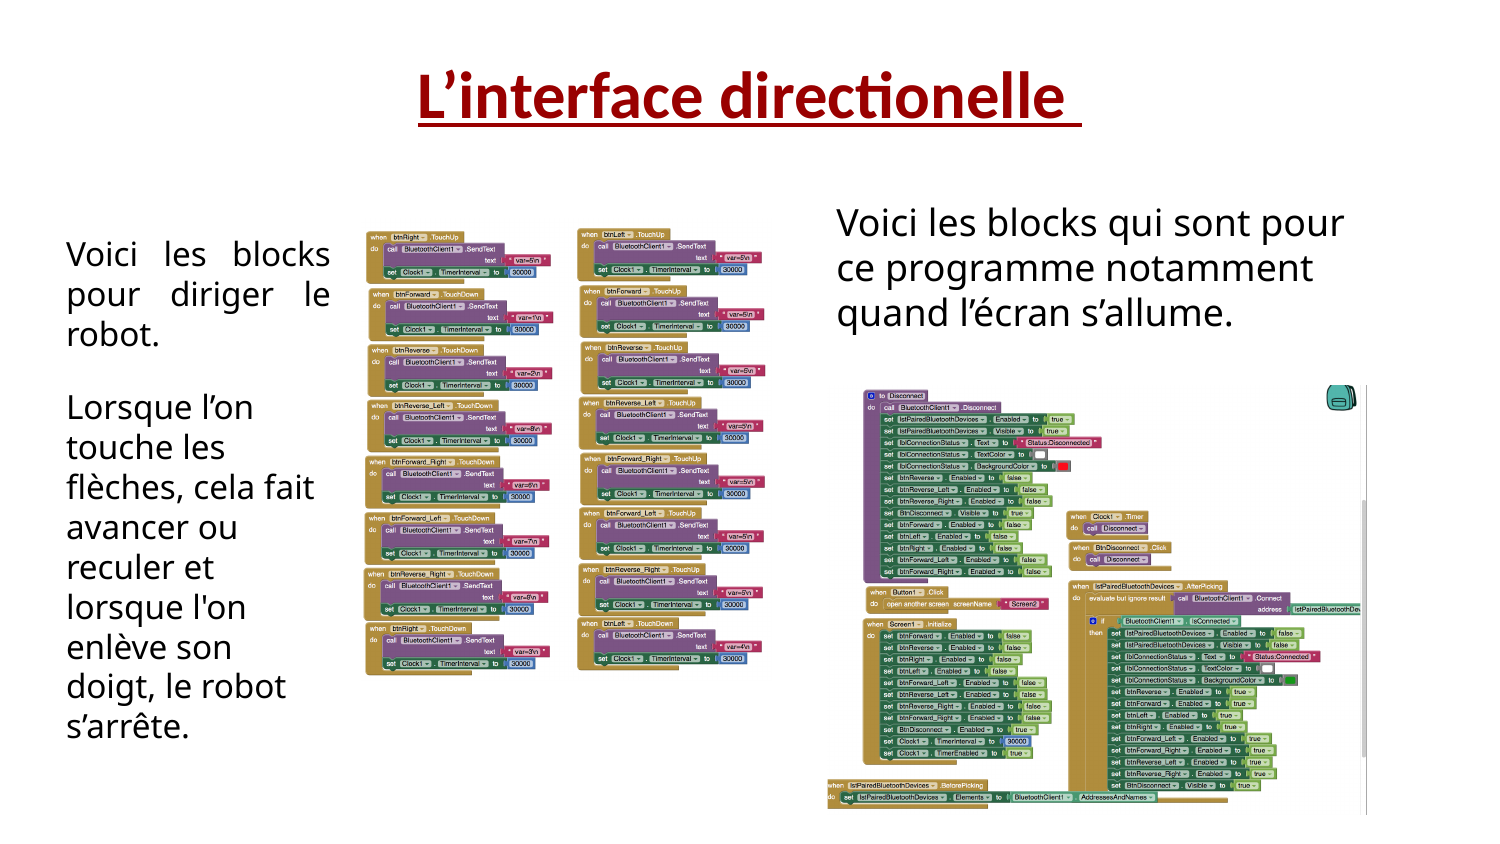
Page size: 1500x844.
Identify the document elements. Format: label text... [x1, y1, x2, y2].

title L’interface directionelle [51, 37, 1449, 137]
picture [361, 218, 772, 681]
list Voici les blocks qui sont pour ce programme notamment quand l’écran s’allume. [821, 183, 1367, 354]
picture [827, 385, 1367, 816]
list Voici les blocks pour diriger le robot. Lorsque l’on touche les flèches, cela fait avancer ou reculer et lorsque l'on enlève son doigt, le robot s’arrête. [51, 218, 347, 734]
